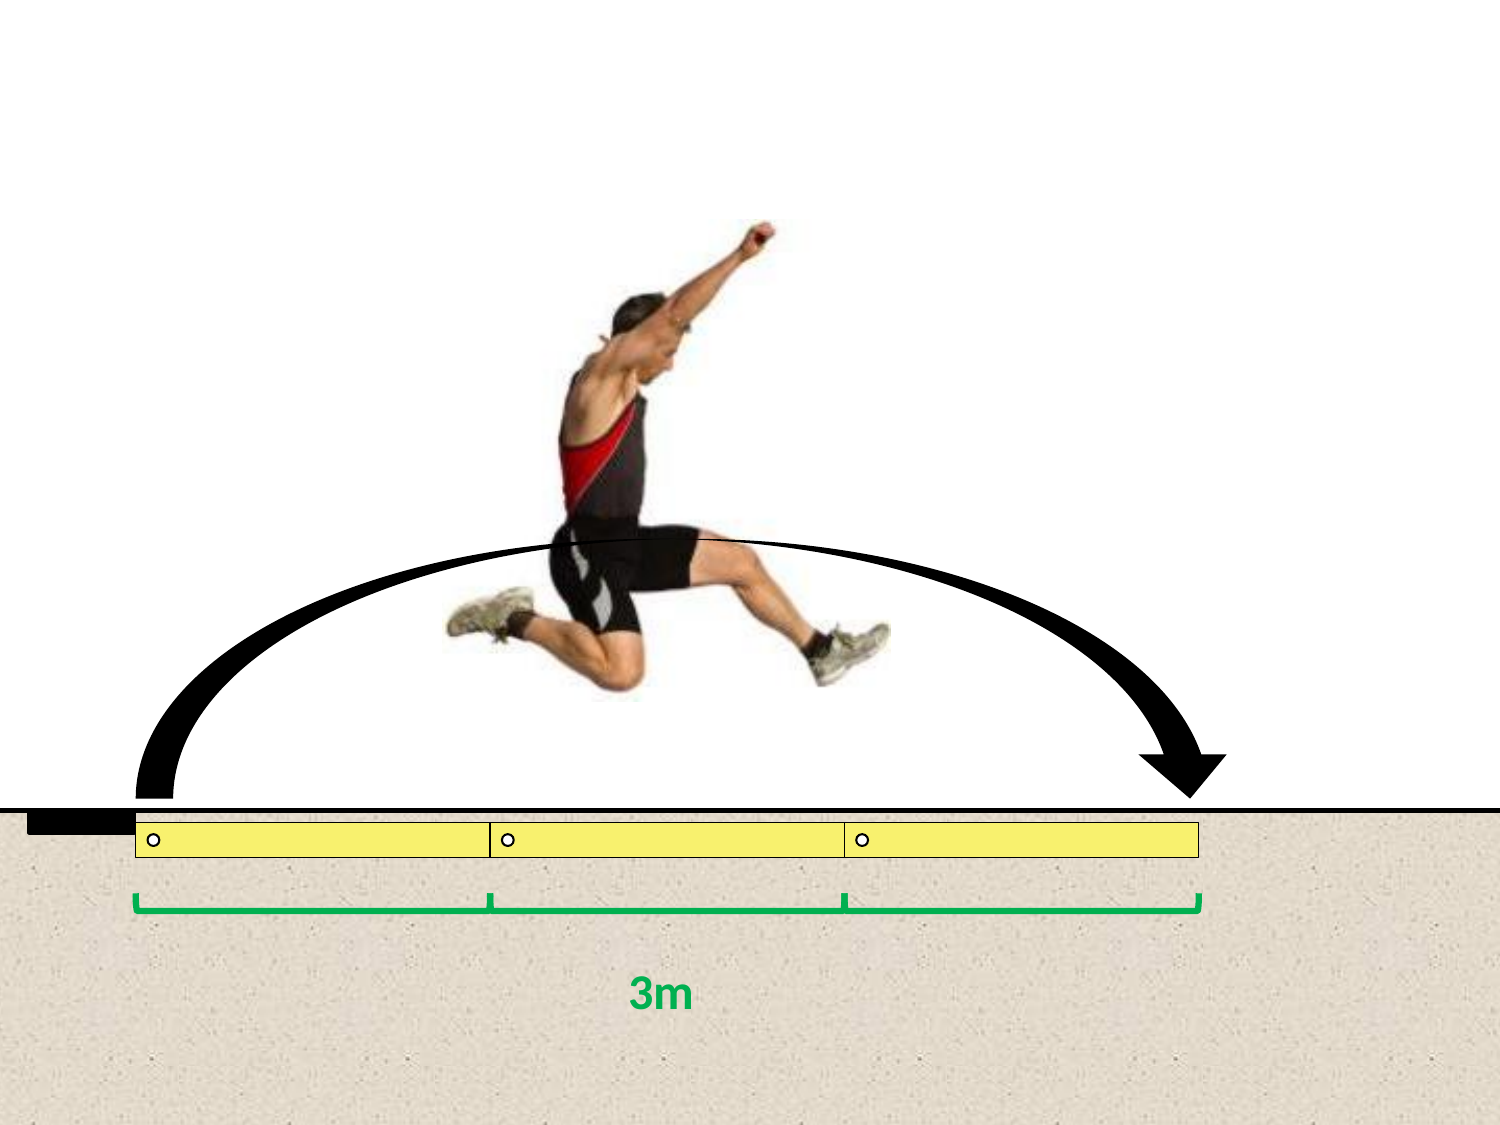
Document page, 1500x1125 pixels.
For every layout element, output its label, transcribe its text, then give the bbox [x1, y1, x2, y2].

picture [442, 219, 891, 561]
text_box [0, 810, 1500, 1125]
text_box 3m [584, 952, 739, 1028]
text_box [135, 538, 1227, 799]
picture [442, 539, 891, 702]
